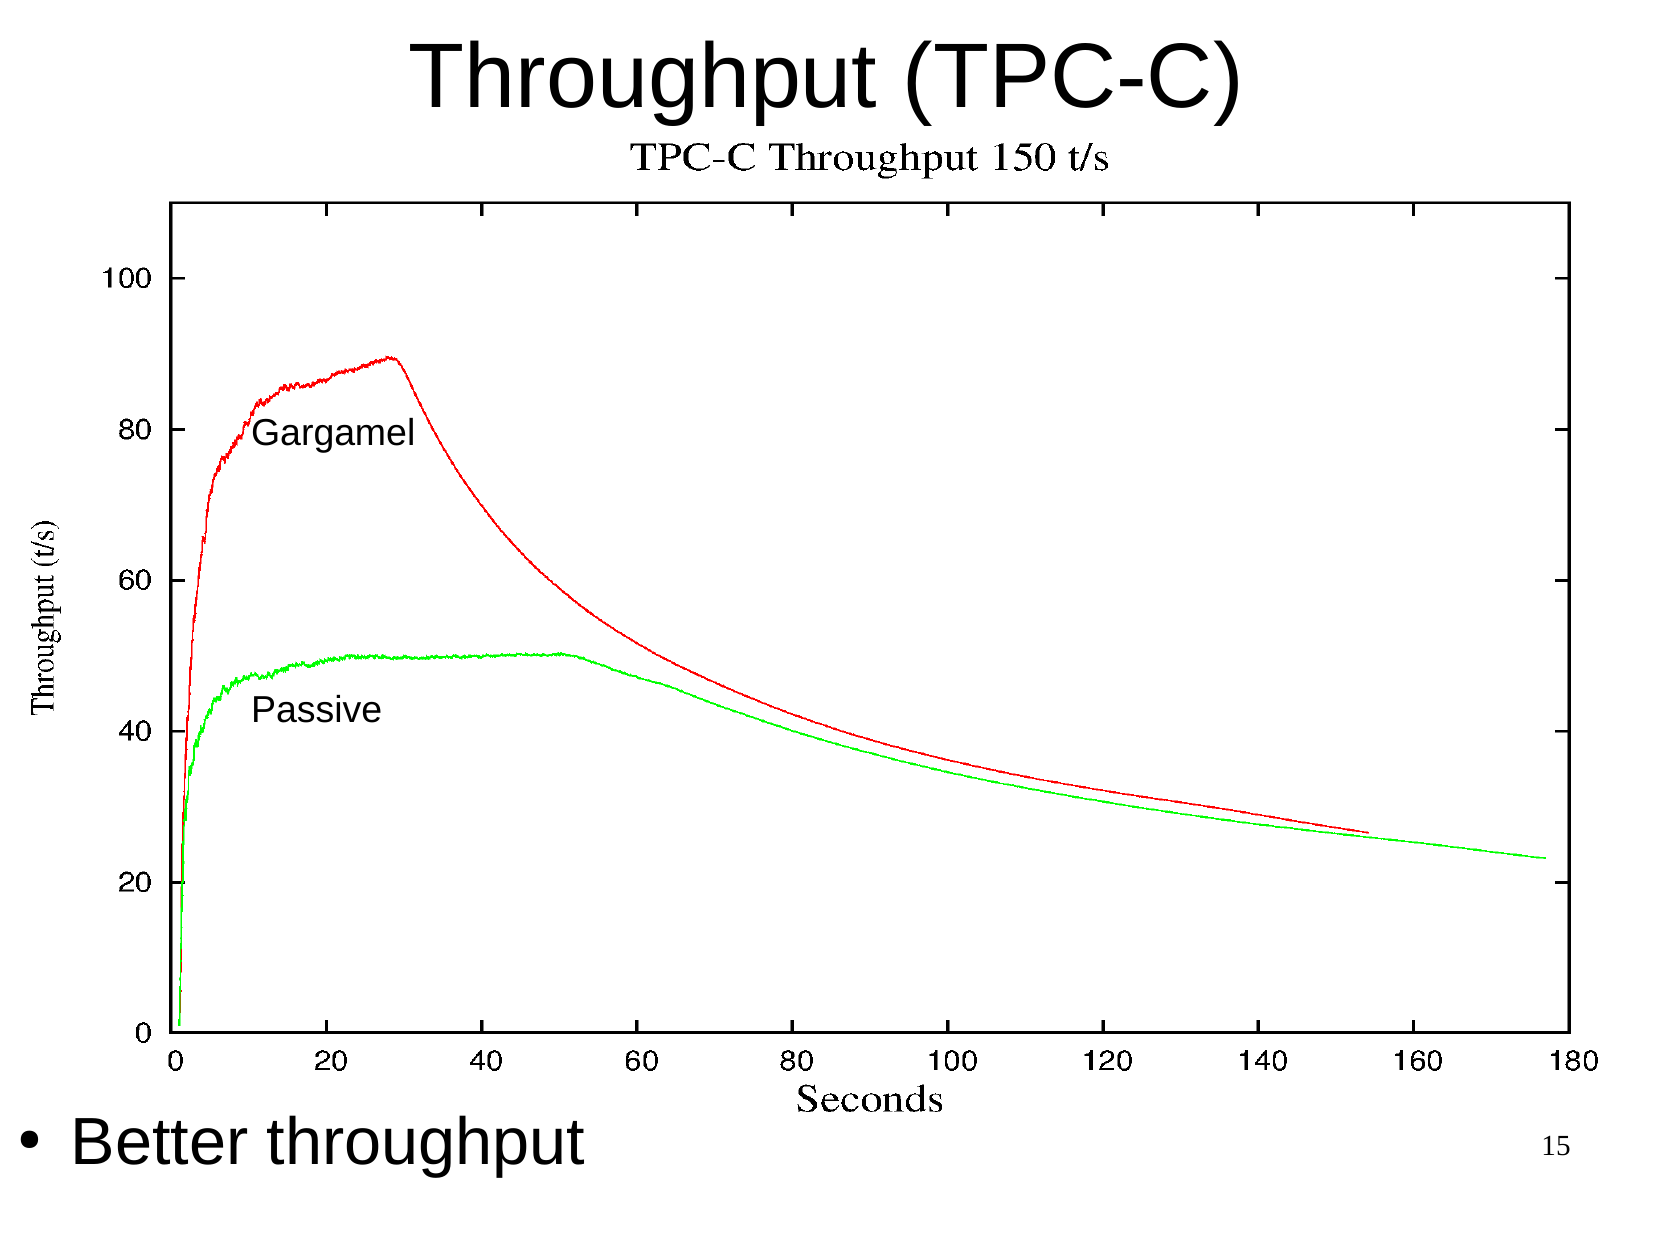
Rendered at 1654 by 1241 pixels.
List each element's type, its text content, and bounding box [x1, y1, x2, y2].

list Better throughput [0, 1104, 1654, 1241]
picture [17, 118, 1625, 1104]
text_box Gargamel [236, 403, 431, 502]
text_box Passive [236, 681, 397, 739]
title Throughput (TPC-C) [82, 0, 1571, 180]
